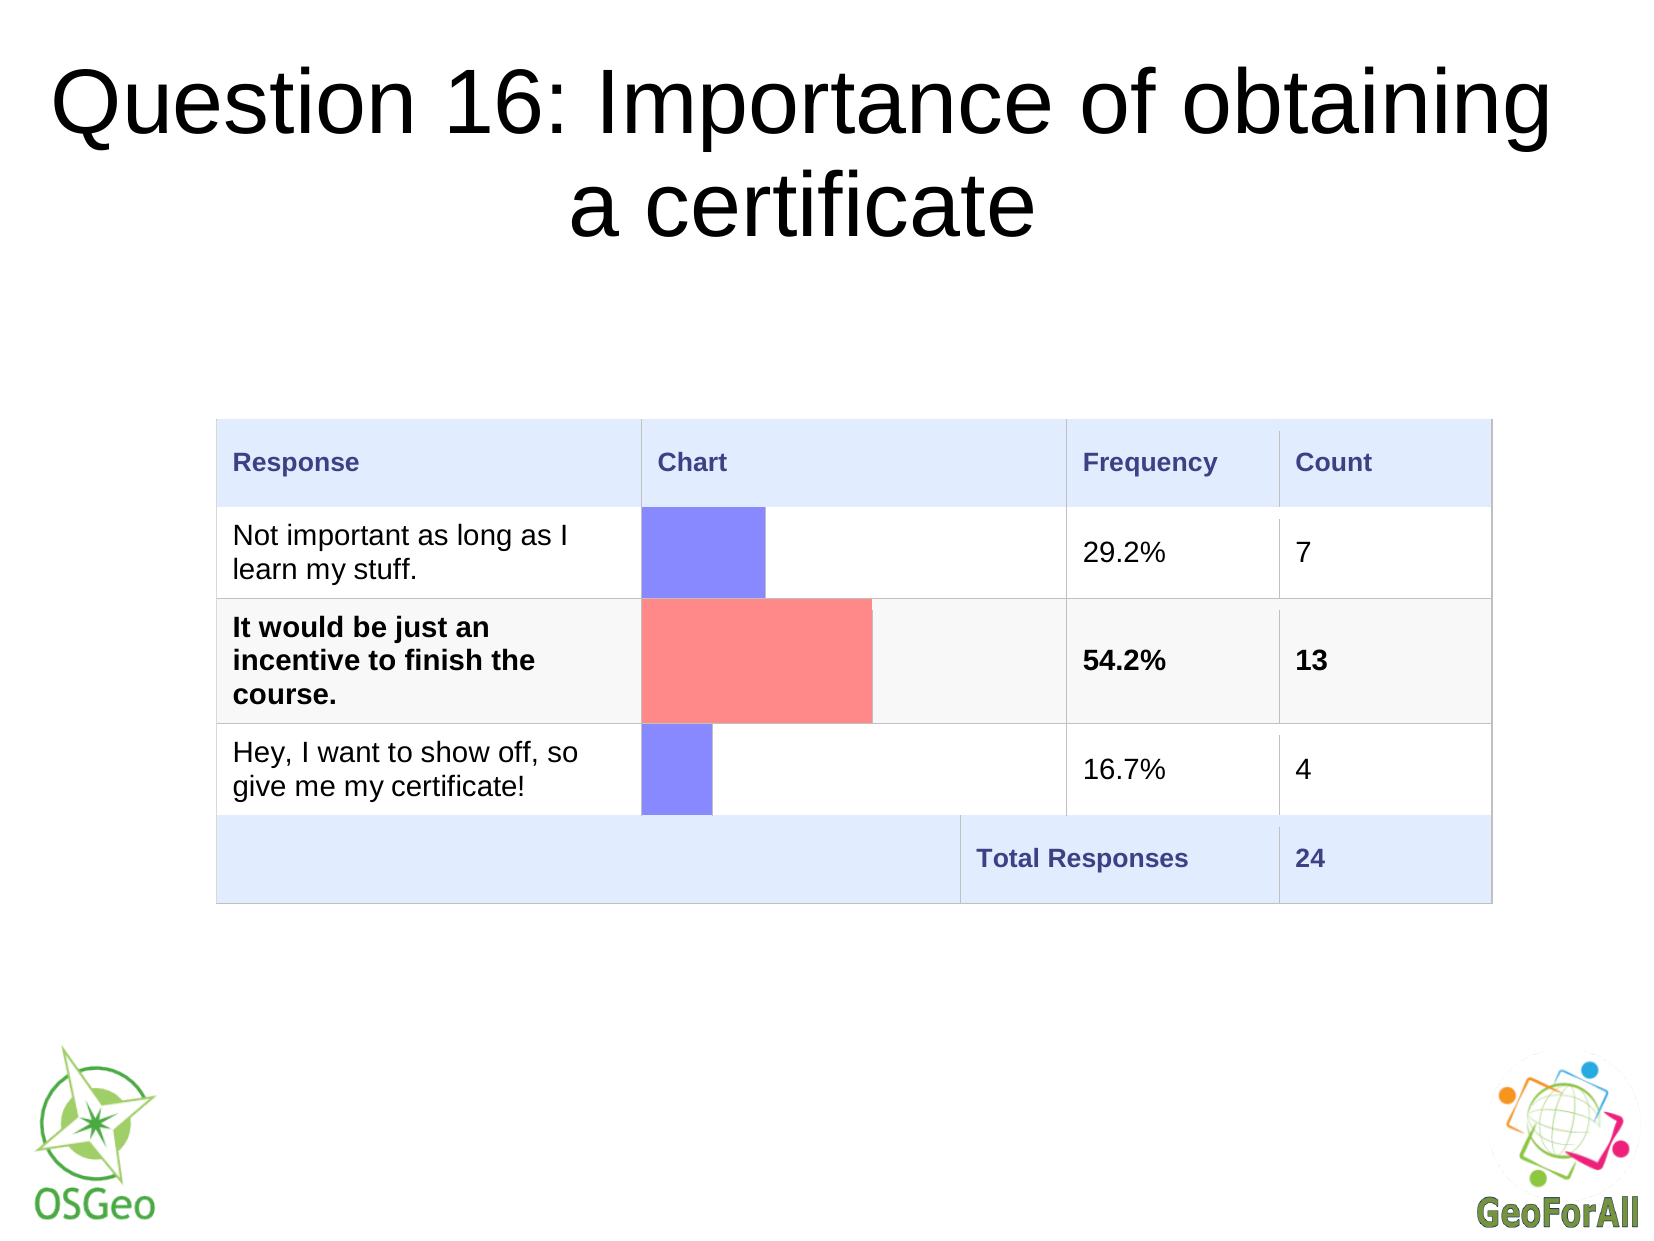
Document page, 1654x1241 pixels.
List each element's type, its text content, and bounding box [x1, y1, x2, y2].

picture [6, 1043, 184, 1221]
title Question 16: Importance of obtaining a certificate [23, 0, 1583, 307]
chart [216, 418, 1654, 945]
picture [1437, 1048, 1654, 1241]
